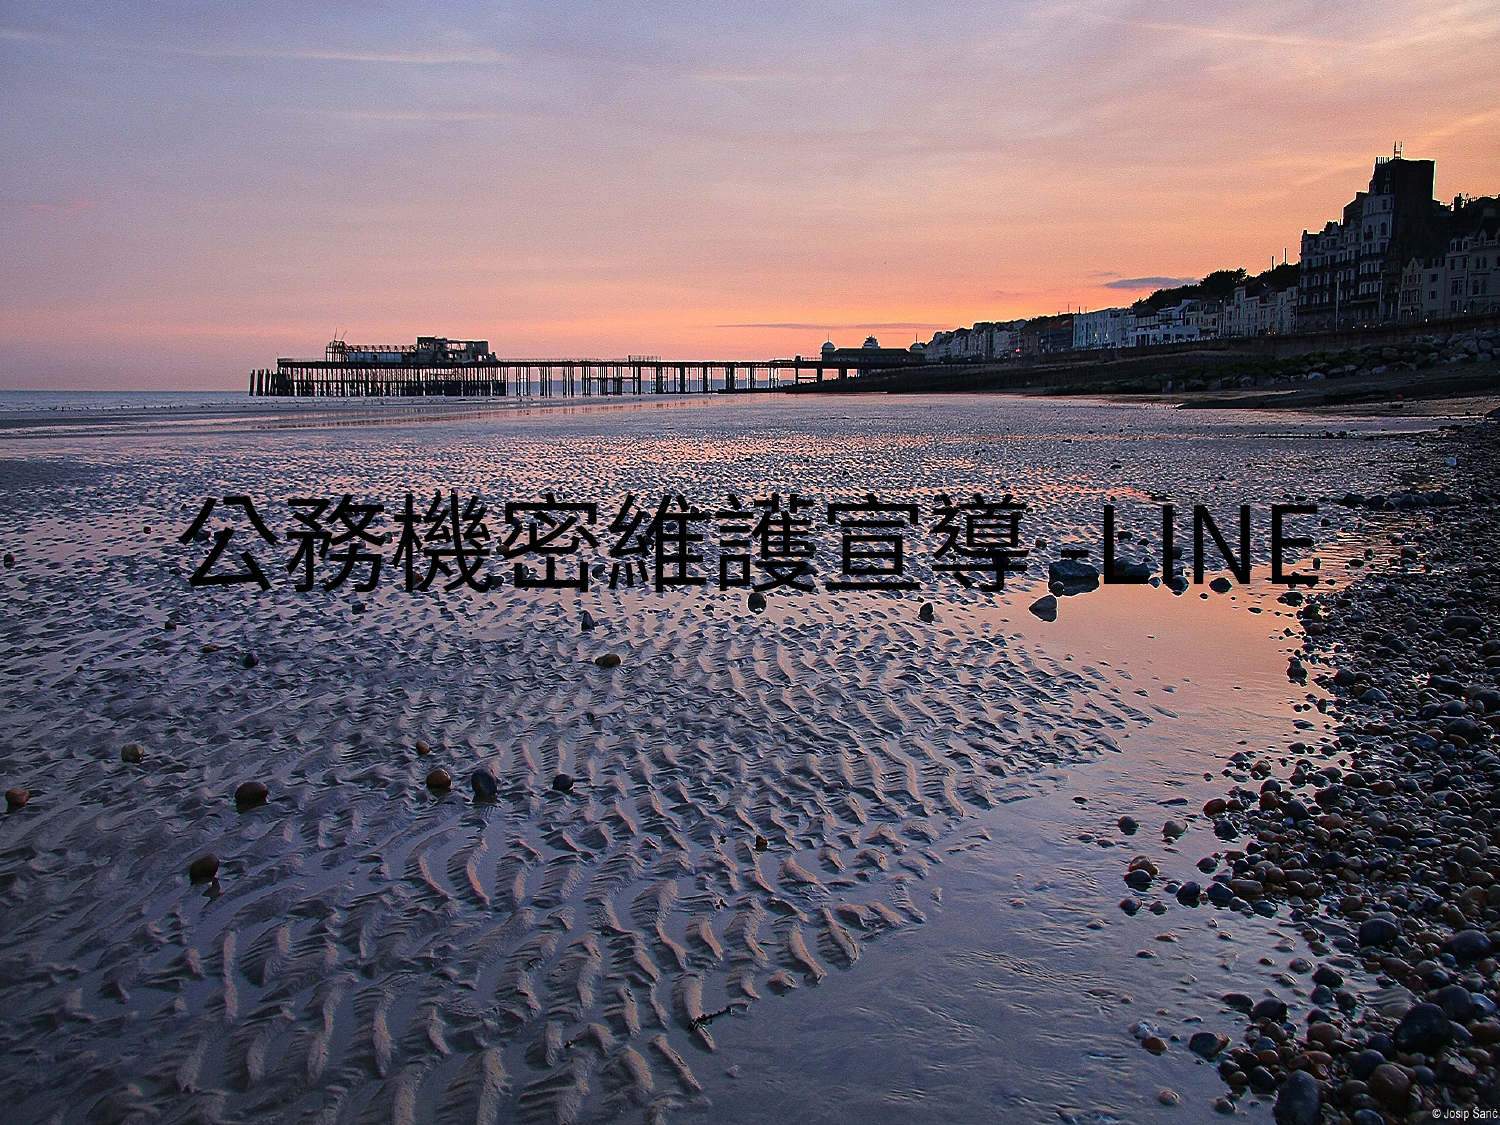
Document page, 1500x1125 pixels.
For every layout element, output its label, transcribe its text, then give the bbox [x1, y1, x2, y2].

picture [0, 0, 1500, 1125]
title 公務機密維護宣導-LINE [112, 420, 1388, 662]
